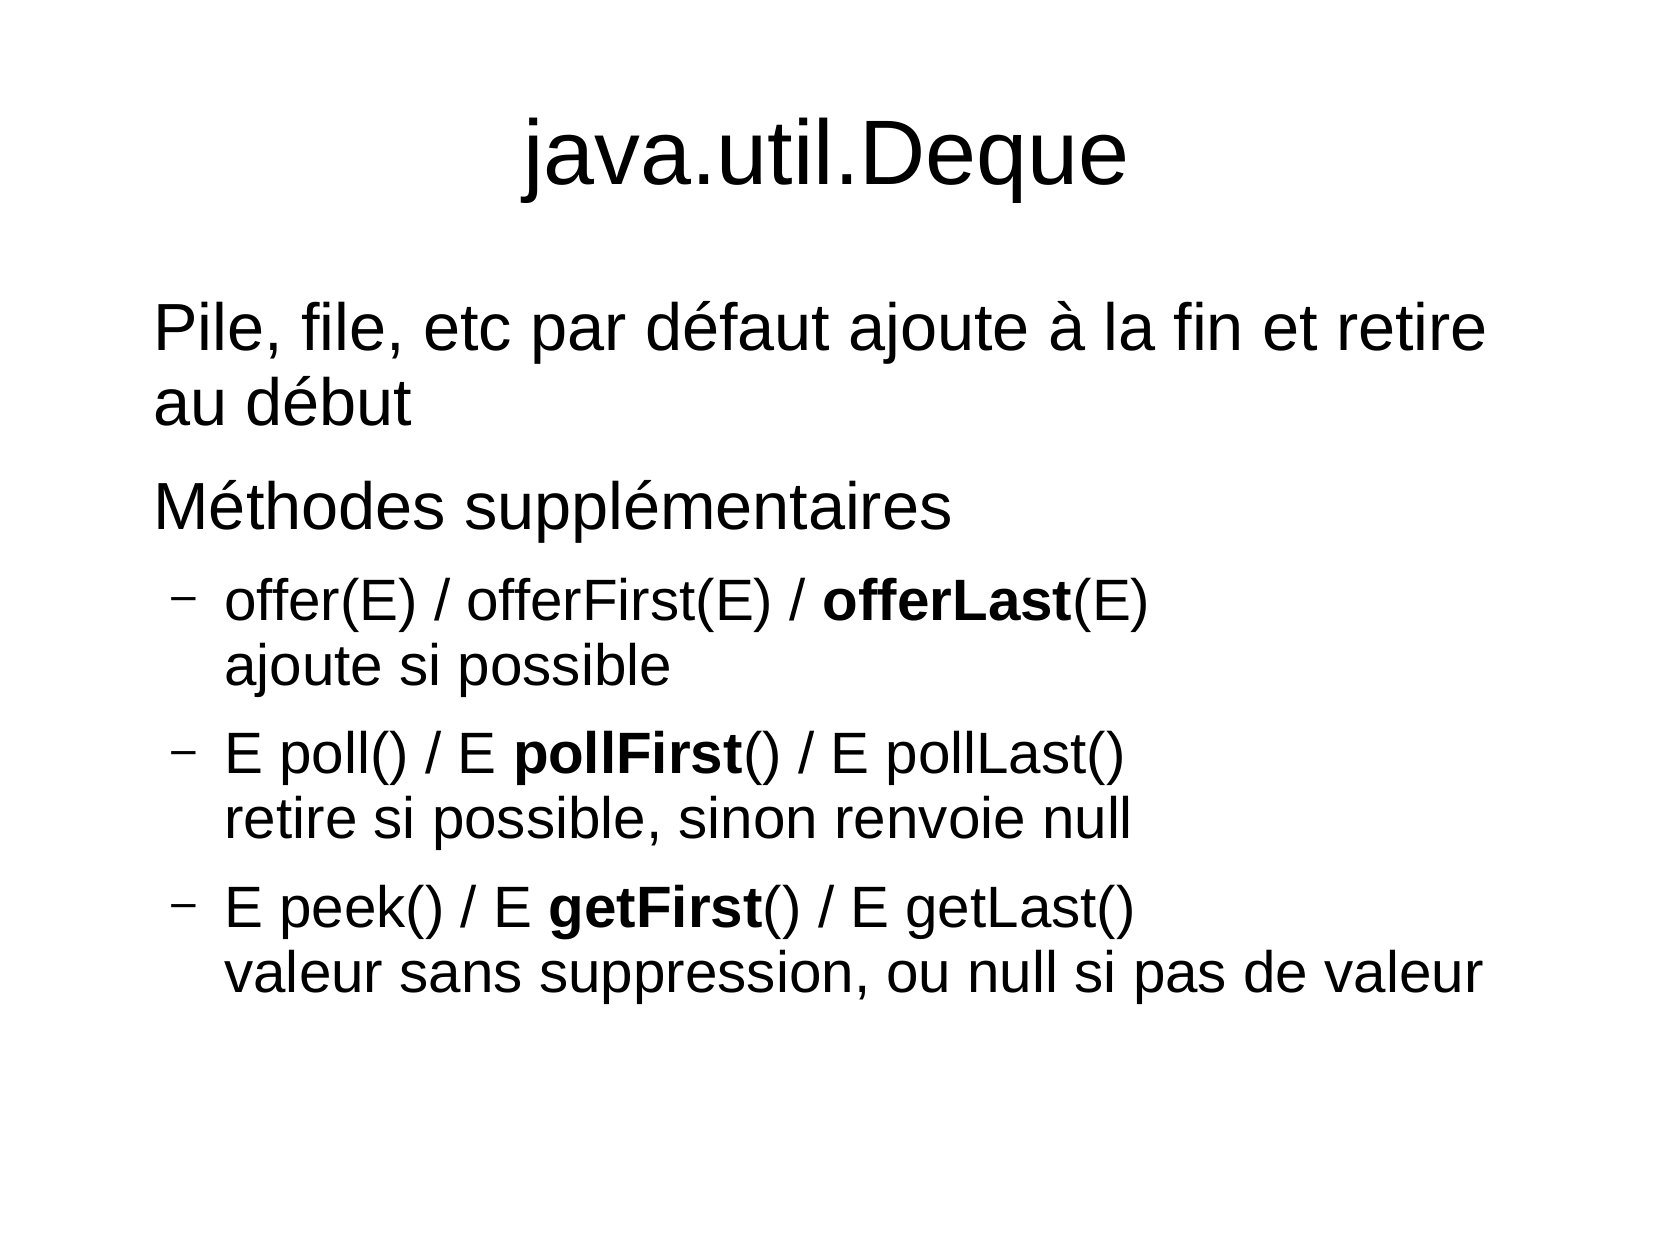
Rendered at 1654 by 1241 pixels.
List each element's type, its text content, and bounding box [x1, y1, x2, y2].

title java.util.Deque [82, 49, 1571, 257]
list Pile, file, etc par défaut ajoute à la fin et retire au début Méthodes supplémentaires offer(E) / offerFirst(E) / offerLast(E) ajoute si possible E poll() / E pollFirst() / E pollLast() retire si possible, sinon renvoie null E peek() / E getFirst() / E getLast() valeur sans suppression, ou null si pas de valeur [82, 290, 1571, 1081]
